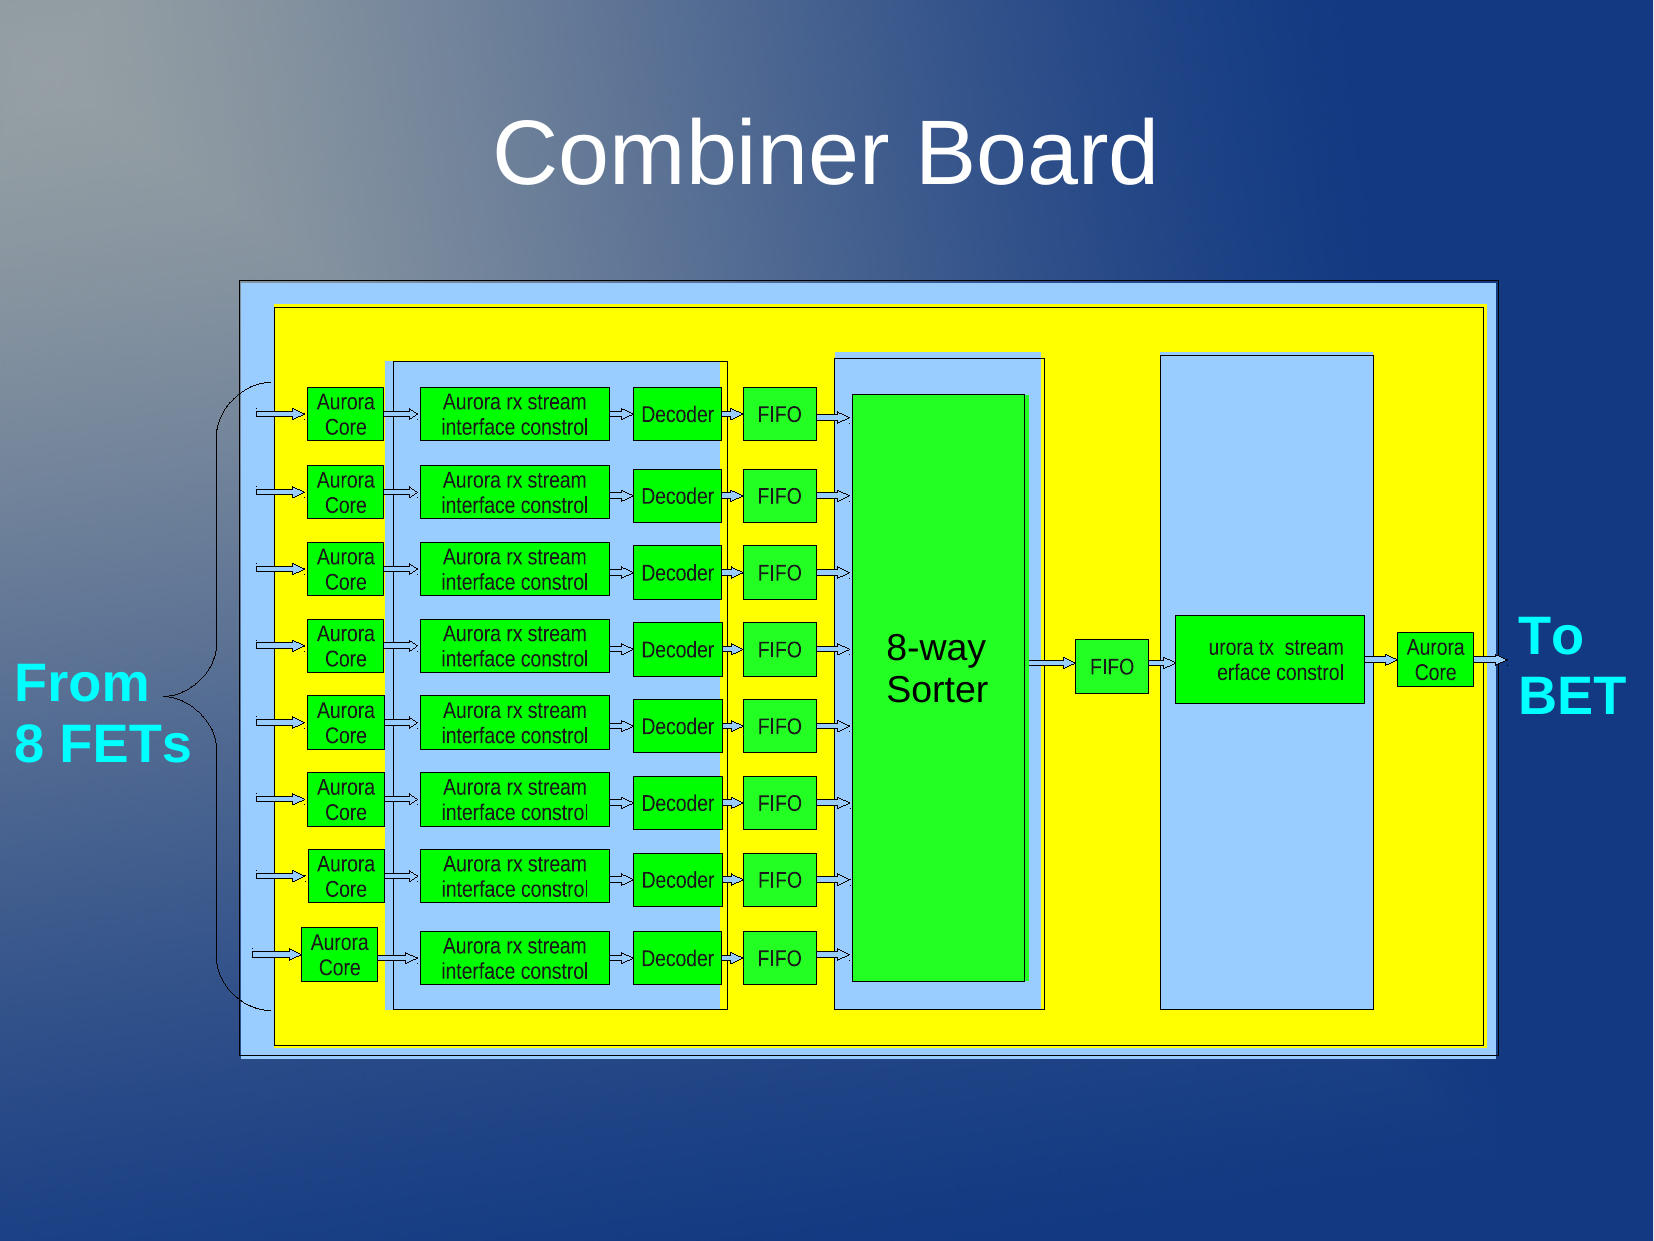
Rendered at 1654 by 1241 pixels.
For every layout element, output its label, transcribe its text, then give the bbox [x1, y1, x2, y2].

text_box From 8 FETs [0, 645, 208, 782]
text_box [253, 308, 1483, 1045]
text_box [1474, 655, 1503, 664]
text_box [1398, 633, 1473, 686]
picture [0, 0, 1654, 1241]
text_box To BET [1503, 597, 1642, 734]
text_box [241, 283, 1497, 1055]
text_box 8-way Sorter [871, 619, 1004, 718]
title Combiner Board [82, 49, 1571, 257]
